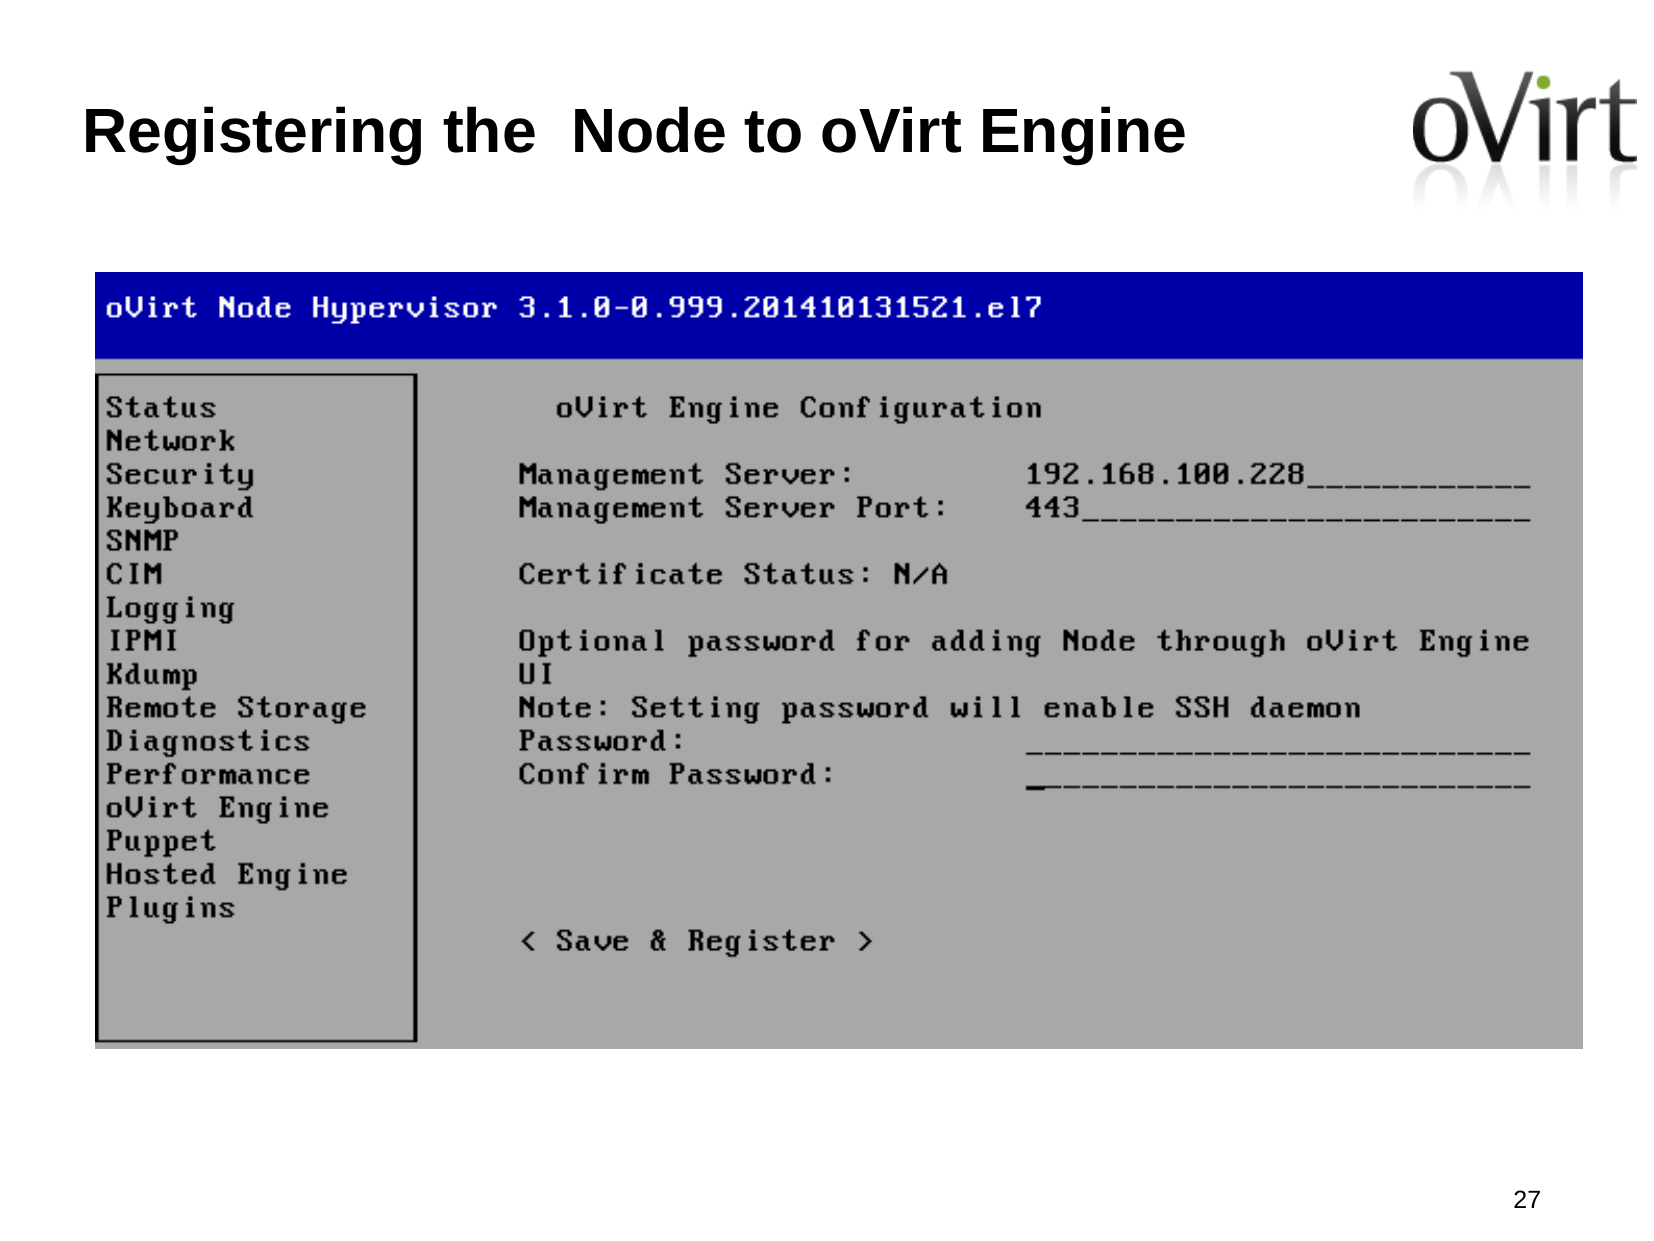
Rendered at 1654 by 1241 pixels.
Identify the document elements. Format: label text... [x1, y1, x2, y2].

title Registering the Node to oVirt Engine [82, 37, 1378, 226]
picture [95, 272, 1583, 1049]
picture [1413, 63, 1637, 212]
